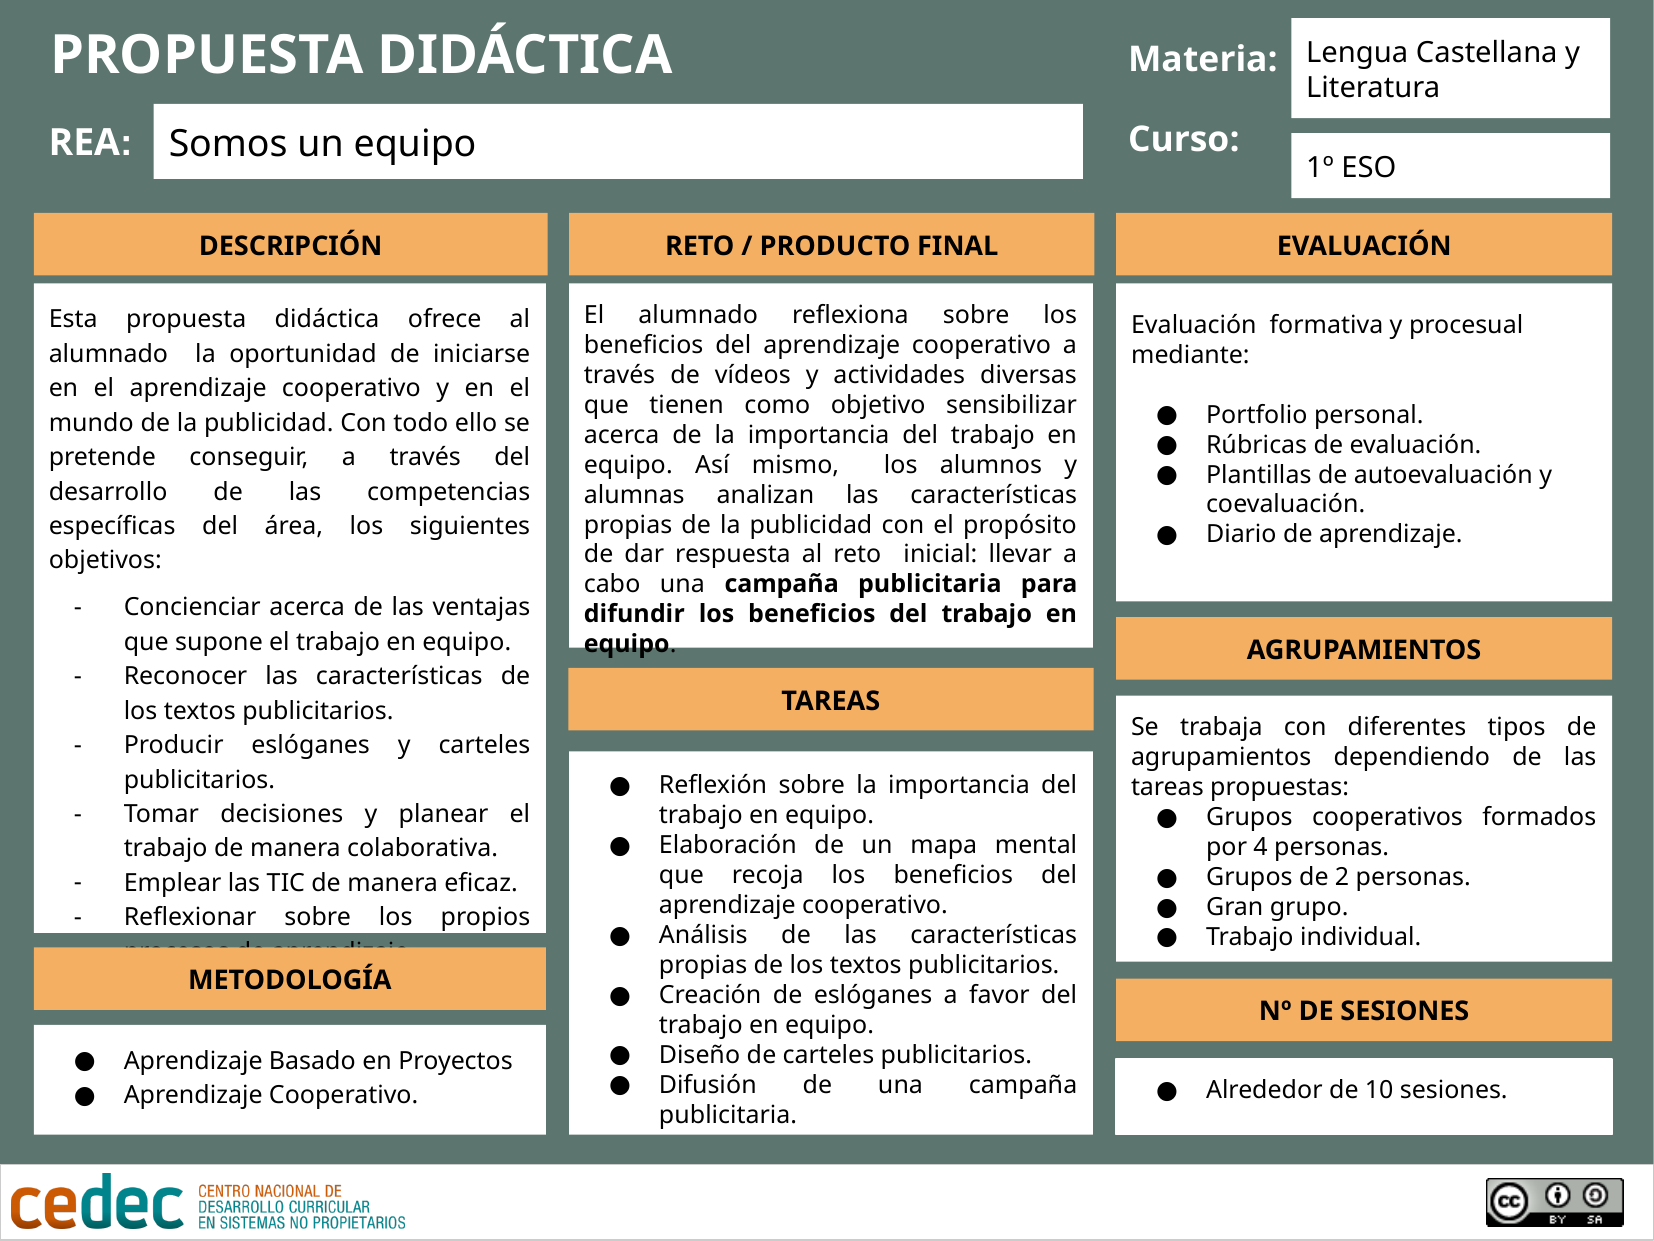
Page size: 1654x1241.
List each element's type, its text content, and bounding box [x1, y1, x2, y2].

text_box [0, 1164, 1654, 1241]
text_box Nº DE SESIONES [1116, 978, 1613, 1042]
text_box El alumnado reflexiona sobre los beneficios del aprendizaje cooperativo a través de vídeos y actividades diversas que tienen como objetivo sensibilizar acerca de la importancia del trabajo en equipo. Así mismo, los alumnos y alumnas analizan las características propias de la publicidad con el propósito de dar respuesta al reto inicial: llevar a cabo una campaña publicitaria para difundir los beneficios del trabajo en equipo. [569, 283, 1093, 648]
text_box Materia: [1113, 29, 1291, 93]
text_box PROPUESTA DIDÁCTICA [35, 11, 1028, 110]
text_box DESCRIPCIÓN [33, 212, 548, 276]
text_box Evaluación formativa y procesual mediante: Portfolio personal. Rúbricas de evaluación. Plantillas de autoevaluación y coevaluación. Diario de aprendizaje. [1116, 283, 1613, 602]
picture [1486, 1178, 1624, 1227]
text_box Curso: [1113, 109, 1303, 173]
text_box Aprendizaje Basado en Proyectos Aprendizaje Cooperativo. [33, 1024, 546, 1135]
text_box Se trabaja con diferentes tipos de agrupamientos dependiendo de las tareas propuestas: Grupos cooperativos formados por 4 personas. Grupos de 2 personas. Gran grupo. Trabajo individual. [1116, 695, 1613, 962]
text_box EVALUACIÓN [1116, 212, 1613, 276]
text_box METODOLOGÍA [33, 947, 546, 1010]
text_box REA: [33, 110, 153, 174]
text_box Esta propuesta didáctica ofrece al alumnado la oportunidad de iniciarse en el aprendizaje cooperativo y en el mundo de la publicidad. Con todo ello se pretende conseguir, a través del desarrollo de las competencias específicas del área, los siguientes objetivos: Concienciar acerca de las ventajas que supone el trabajo en equipo. Reconocer las características de los textos publicitarios. Producir eslóganes y carteles publicitarios. Tomar decisiones y planear el trabajo de manera colaborativa. Emplear las TIC de manera eficaz. Reflexionar sobre los propios procesos de aprendizaje. [33, 283, 546, 933]
text_box Lengua Castellana y Literatura [1291, 18, 1611, 119]
picture [11, 1173, 405, 1229]
text_box Somos un equipo [153, 103, 1083, 179]
text_box Alrededor de 10 sesiones. [1116, 1058, 1613, 1135]
text_box Reflexión sobre la importancia del trabajo en equipo. Elaboración de un mapa mental que recoja los beneficios del aprendizaje cooperativo. Análisis de las características propias de los textos publicitarios. Creación de eslóganes a favor del trabajo en equipo. Diseño de carteles publicitarios. Difusión de una campaña publicitaria. [569, 751, 1093, 1135]
text_box TAREAS [568, 667, 1094, 731]
text_box RETO / PRODUCTO FINAL [569, 212, 1095, 276]
text_box AGRUPAMIENTOS [1116, 617, 1613, 680]
text_box 1º ESO [1291, 133, 1611, 199]
